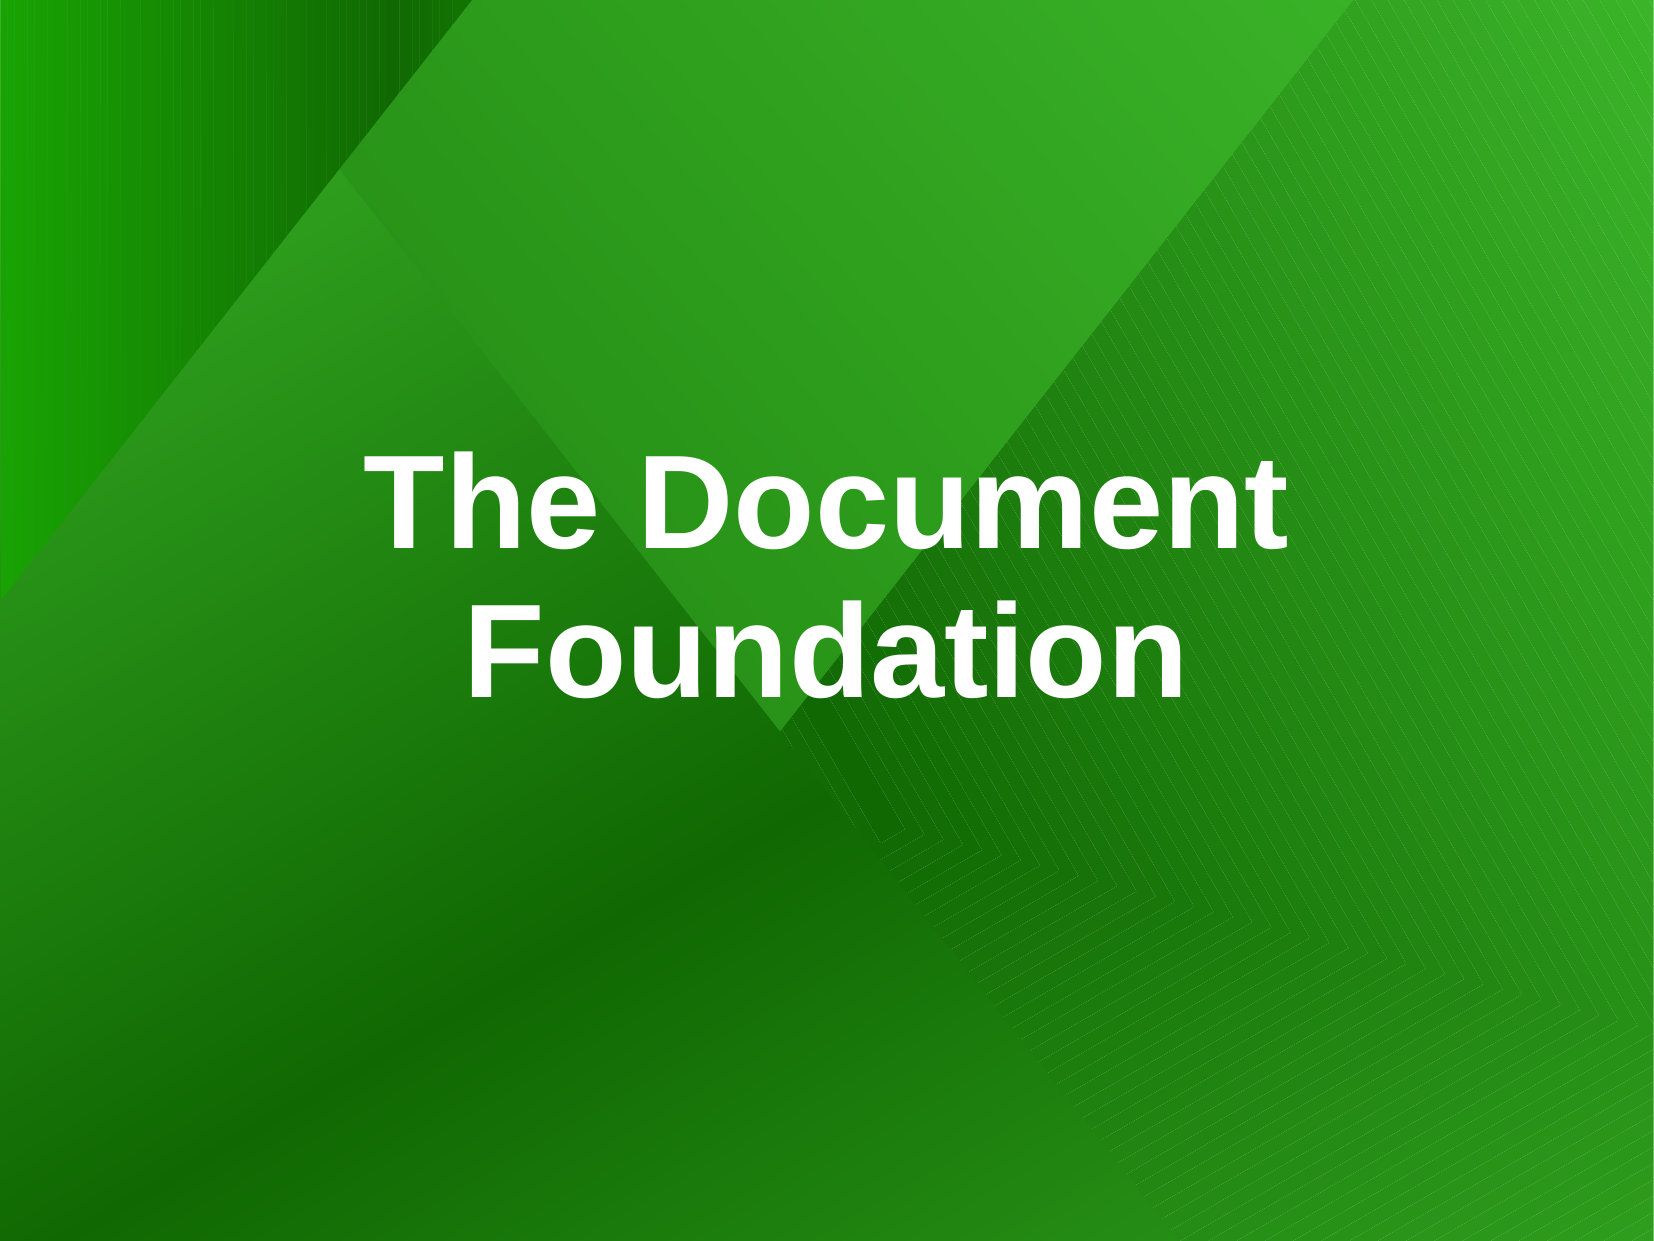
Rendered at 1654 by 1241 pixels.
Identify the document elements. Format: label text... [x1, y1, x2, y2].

title The Document Foundation [261, 342, 1392, 813]
